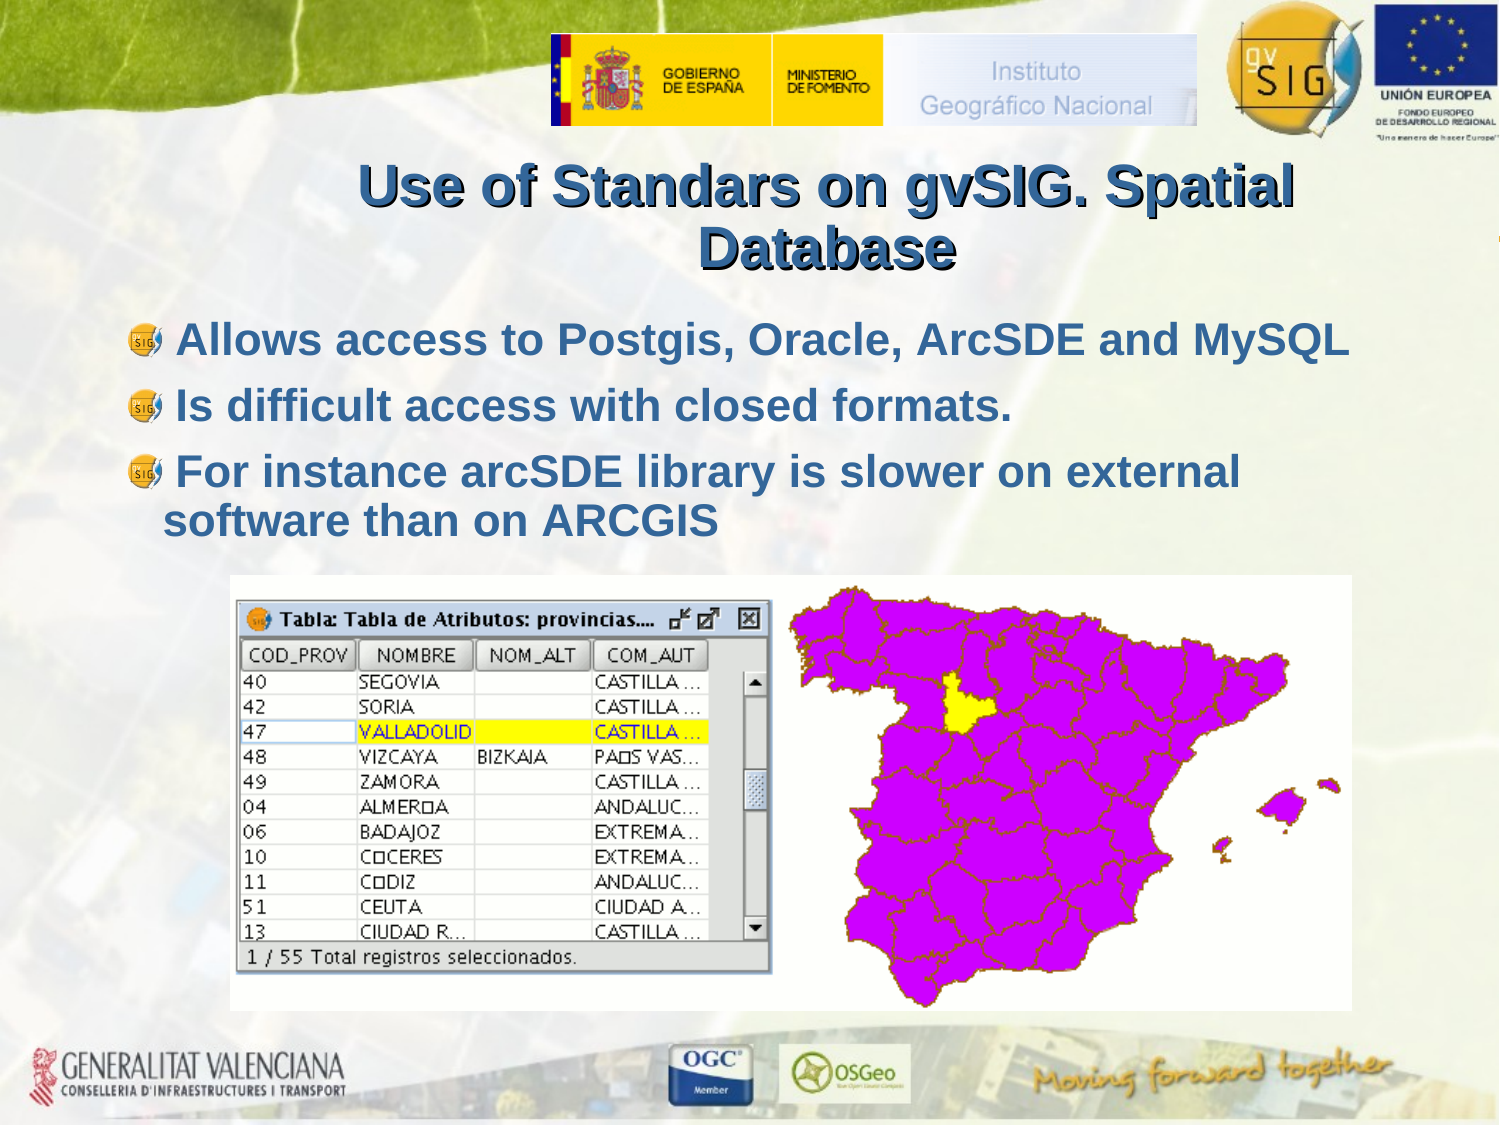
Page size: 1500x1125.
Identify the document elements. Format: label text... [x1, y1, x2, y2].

title Use of Standars on gvSIG. Spatial Database [300, 136, 1353, 299]
picture [0, 0, 1499, 1125]
list Allows access to Postgis, Oracle, ArcSDE and MySQL Is difficult access with closed formats. For instance arcSDE library is slower on external software than on ARCGIS [91, 316, 1424, 1026]
